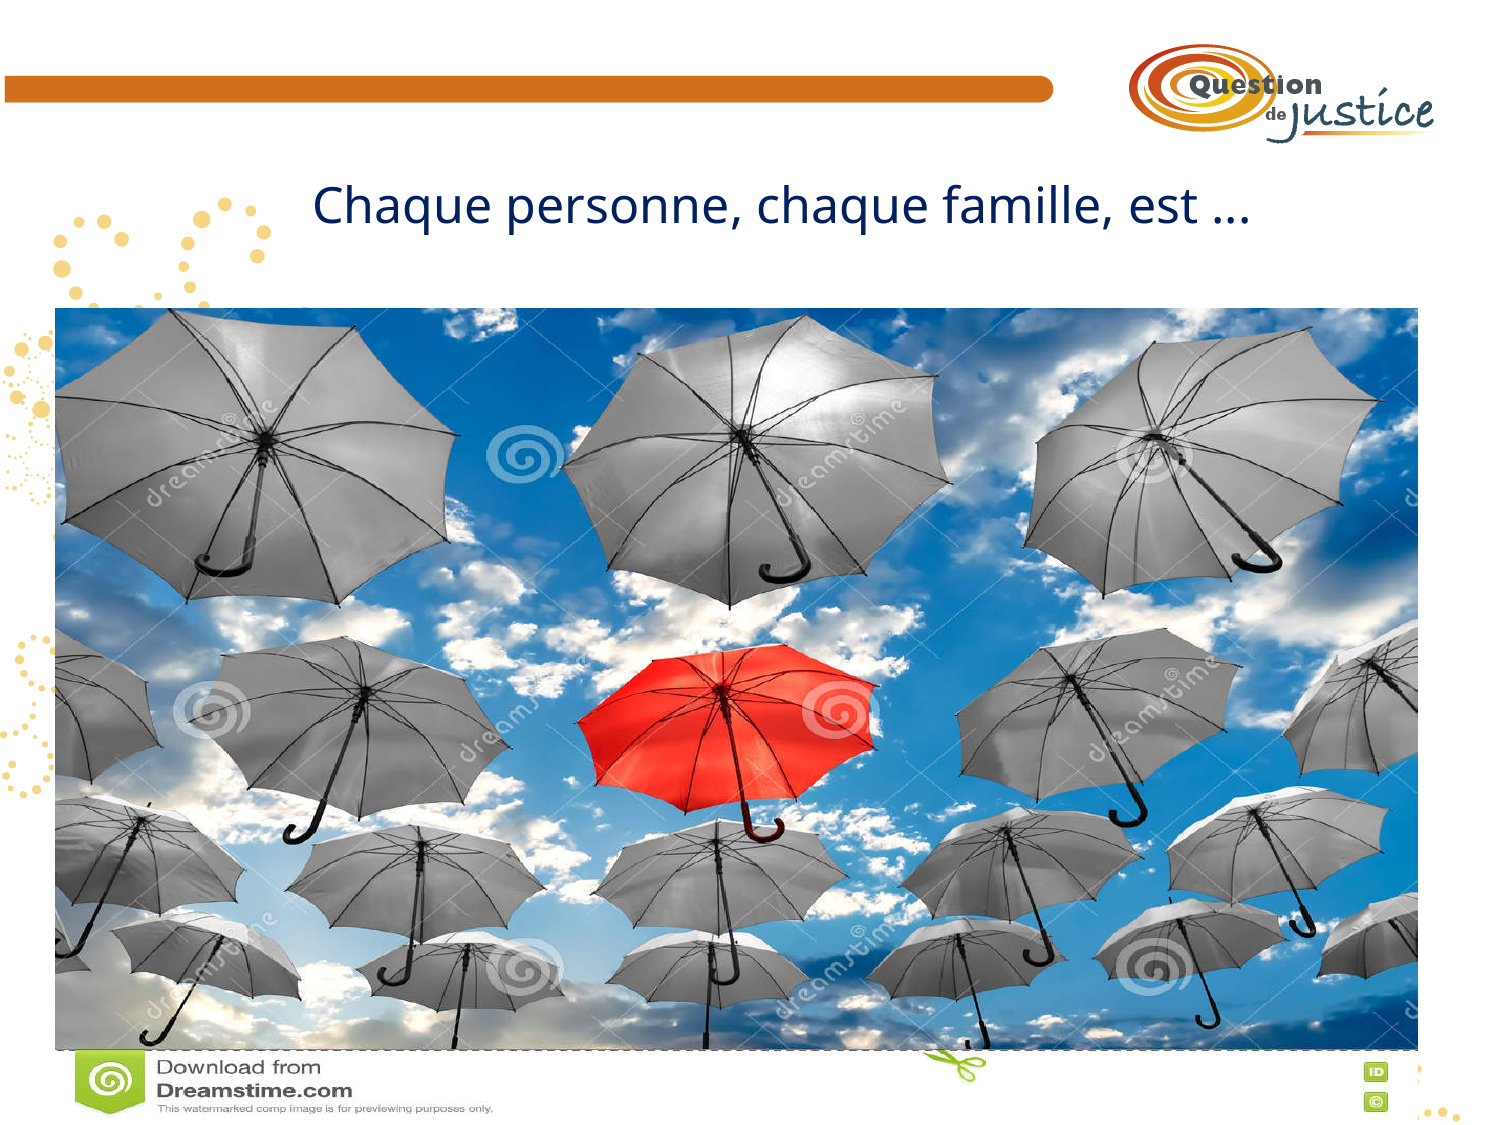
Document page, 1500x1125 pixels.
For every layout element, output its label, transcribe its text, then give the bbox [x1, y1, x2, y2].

picture [0, 0, 1500, 1125]
text_box Chaque personne, chaque famille, est ... [206, 165, 1359, 308]
